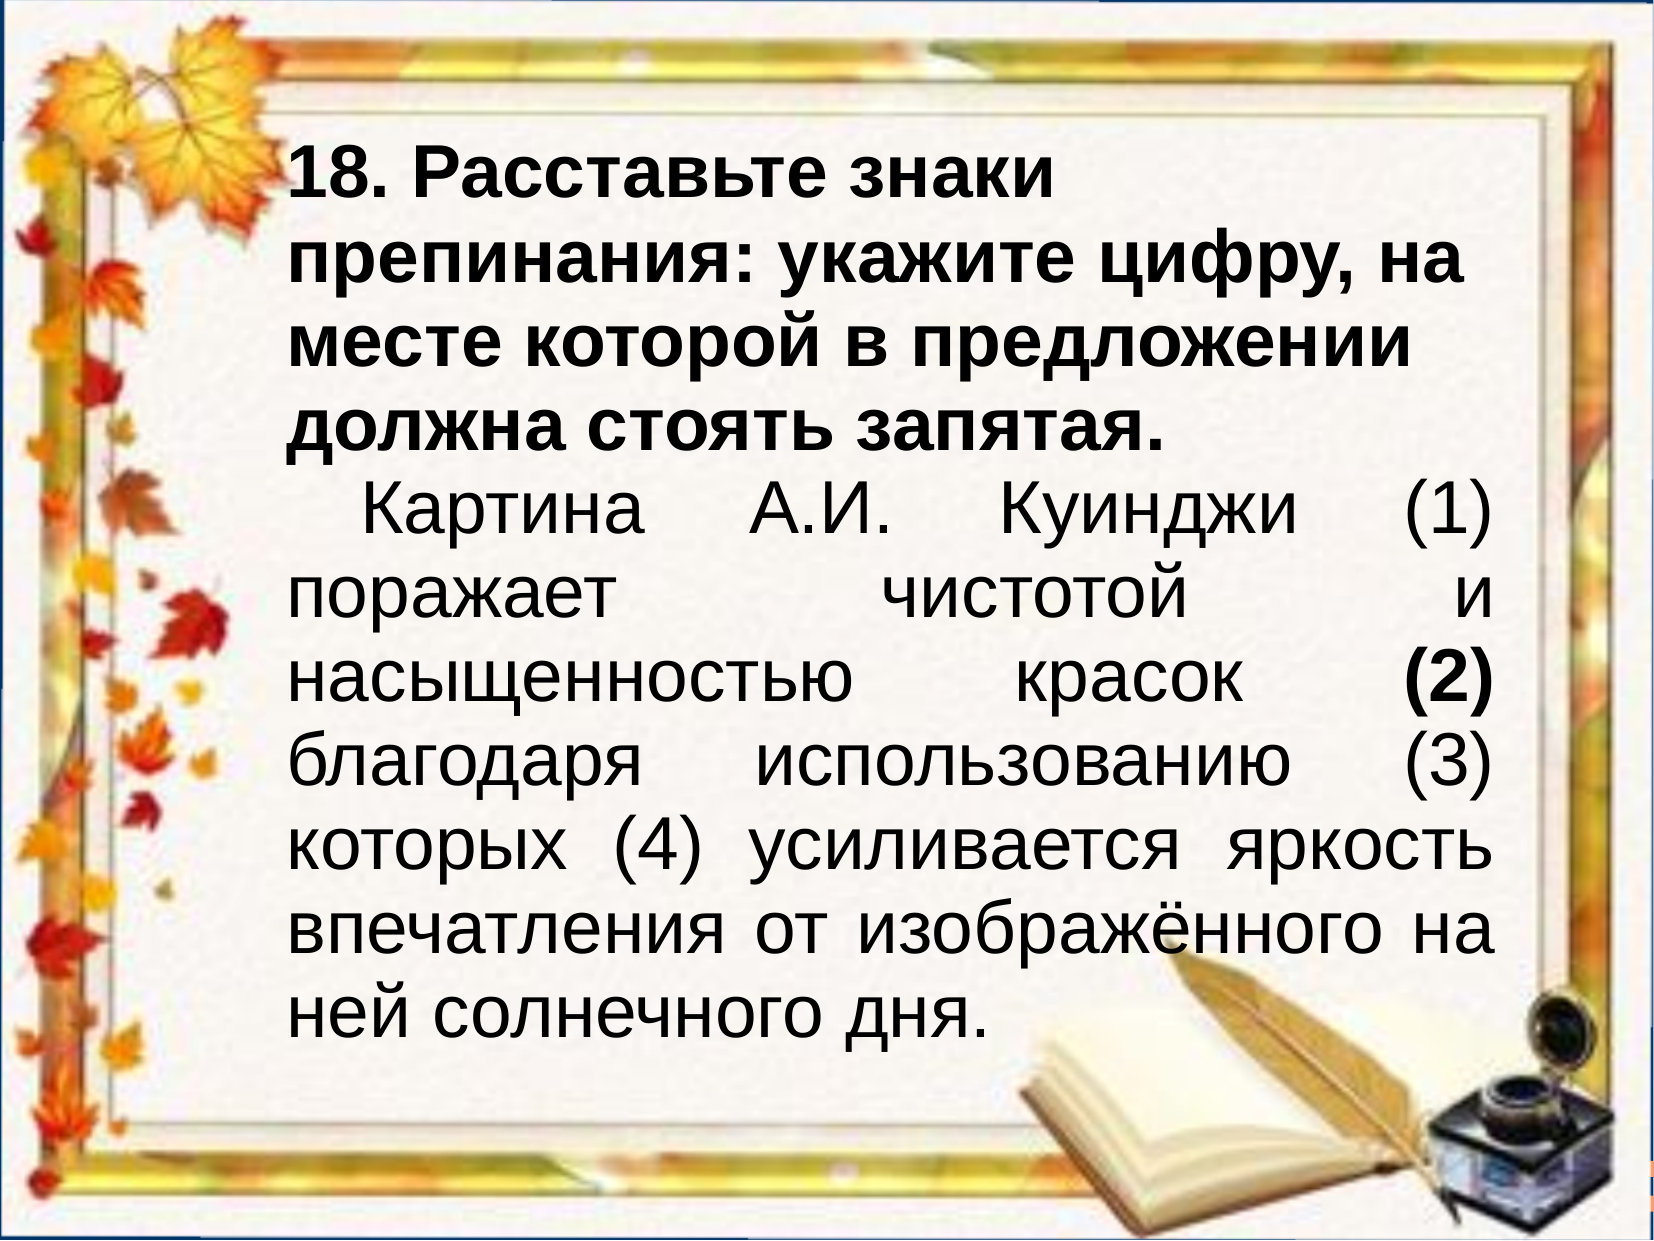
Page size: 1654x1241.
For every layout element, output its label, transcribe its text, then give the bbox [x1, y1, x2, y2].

text_box 18. Расставьте знаки препинания: укажите цифру, на месте которой в предложении должна стоять запятая. Картина А.И. Куинджи (1) поражает чистотой и насыщенностью красок (2) благодаря использованию (3) которых (4) усиливается яркость впечатления от изображённого на ней солнечного дня. [271, 122, 1536, 1062]
picture [0, 0, 1654, 1241]
